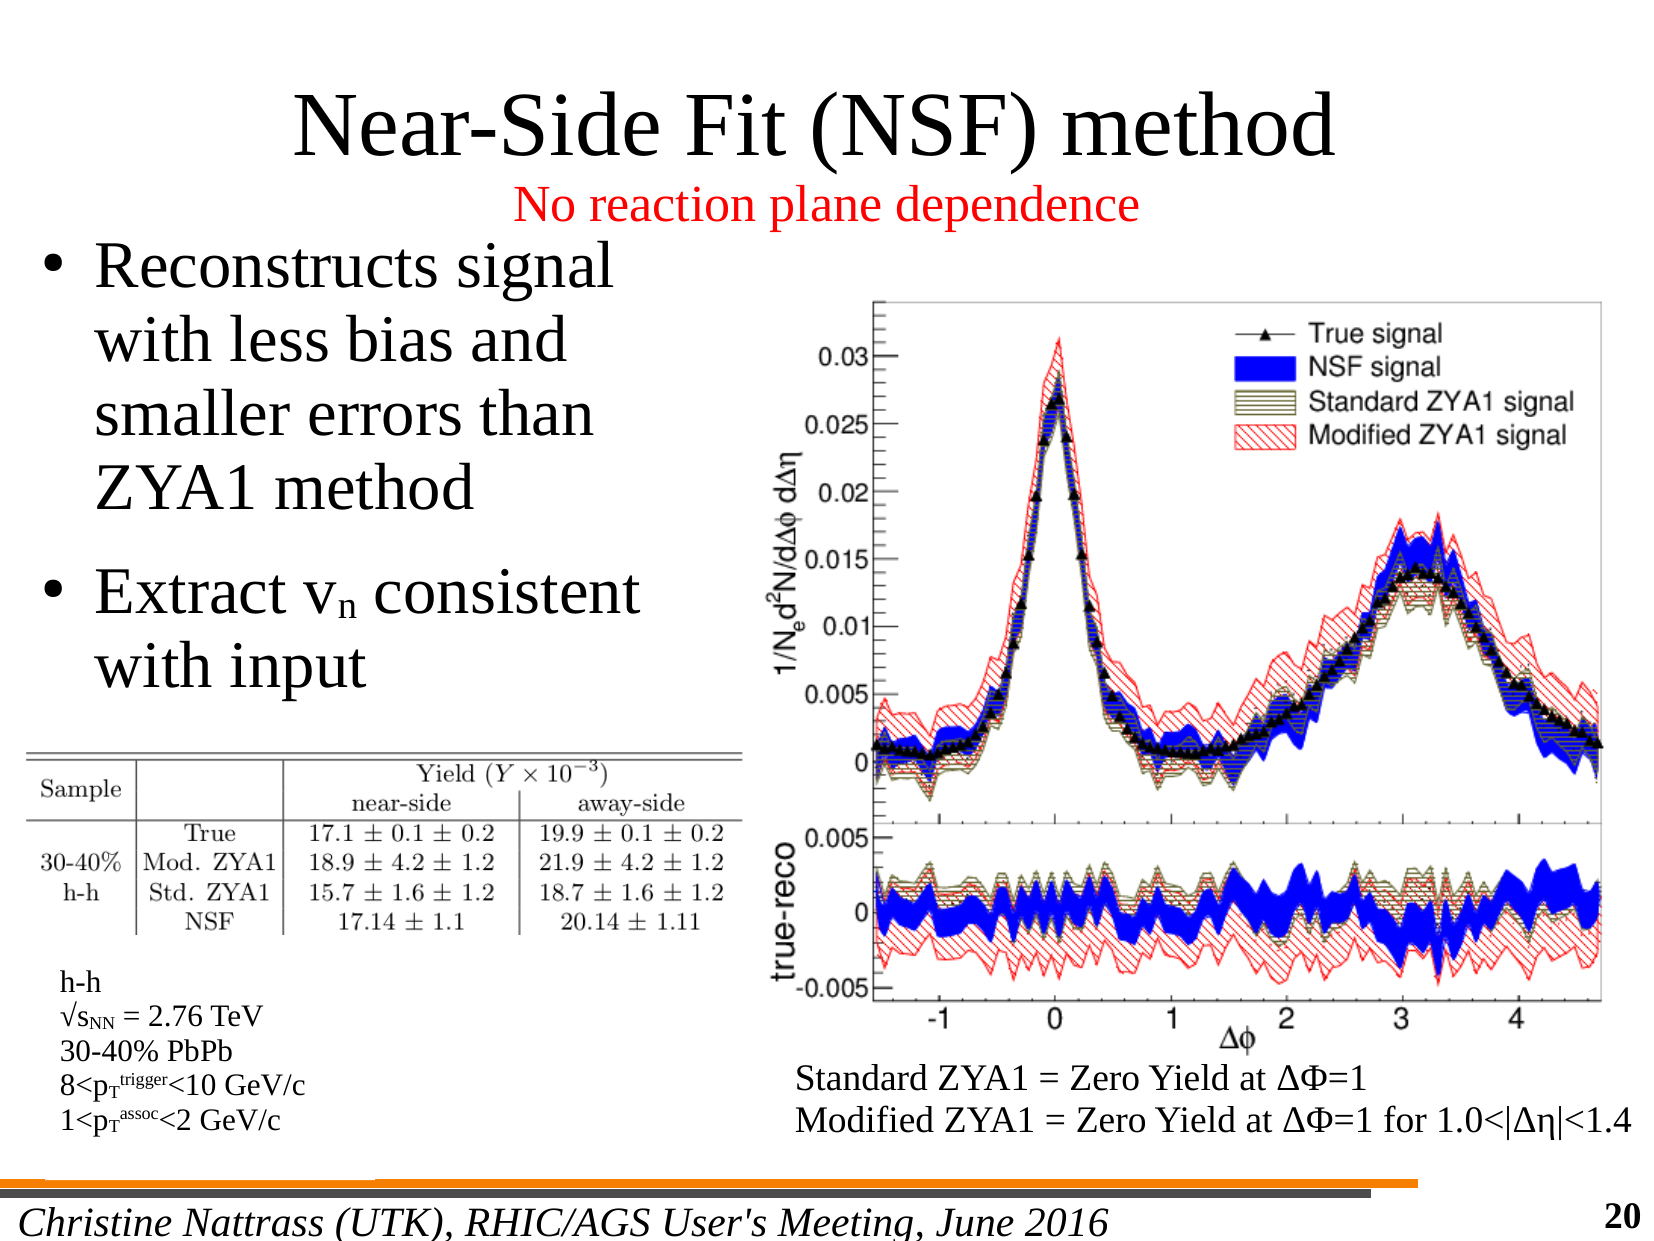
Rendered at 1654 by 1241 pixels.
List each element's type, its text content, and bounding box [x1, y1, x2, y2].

picture [23, 255, 1649, 1156]
text_box Standard ZYA1 = Zero Yield at ΔΦ=1 Modified ZYA1 = Zero Yield at ΔΦ=1 for 1.0<|Δη|<1.4 [780, 1050, 1654, 1191]
list Reconstructs signal with less bias and smaller errors than ZYA1 method Extract vn consistent with input [23, 227, 751, 747]
text_box h-h √sNN = 2.76 TeV 30-40% PbPb 8<pTtrigger<10 GeV/c 1<pTassoc<2 GeV/c [45, 957, 376, 1181]
title Near-Side Fit (NSF) method No reaction plane dependence [82, 49, 1571, 255]
